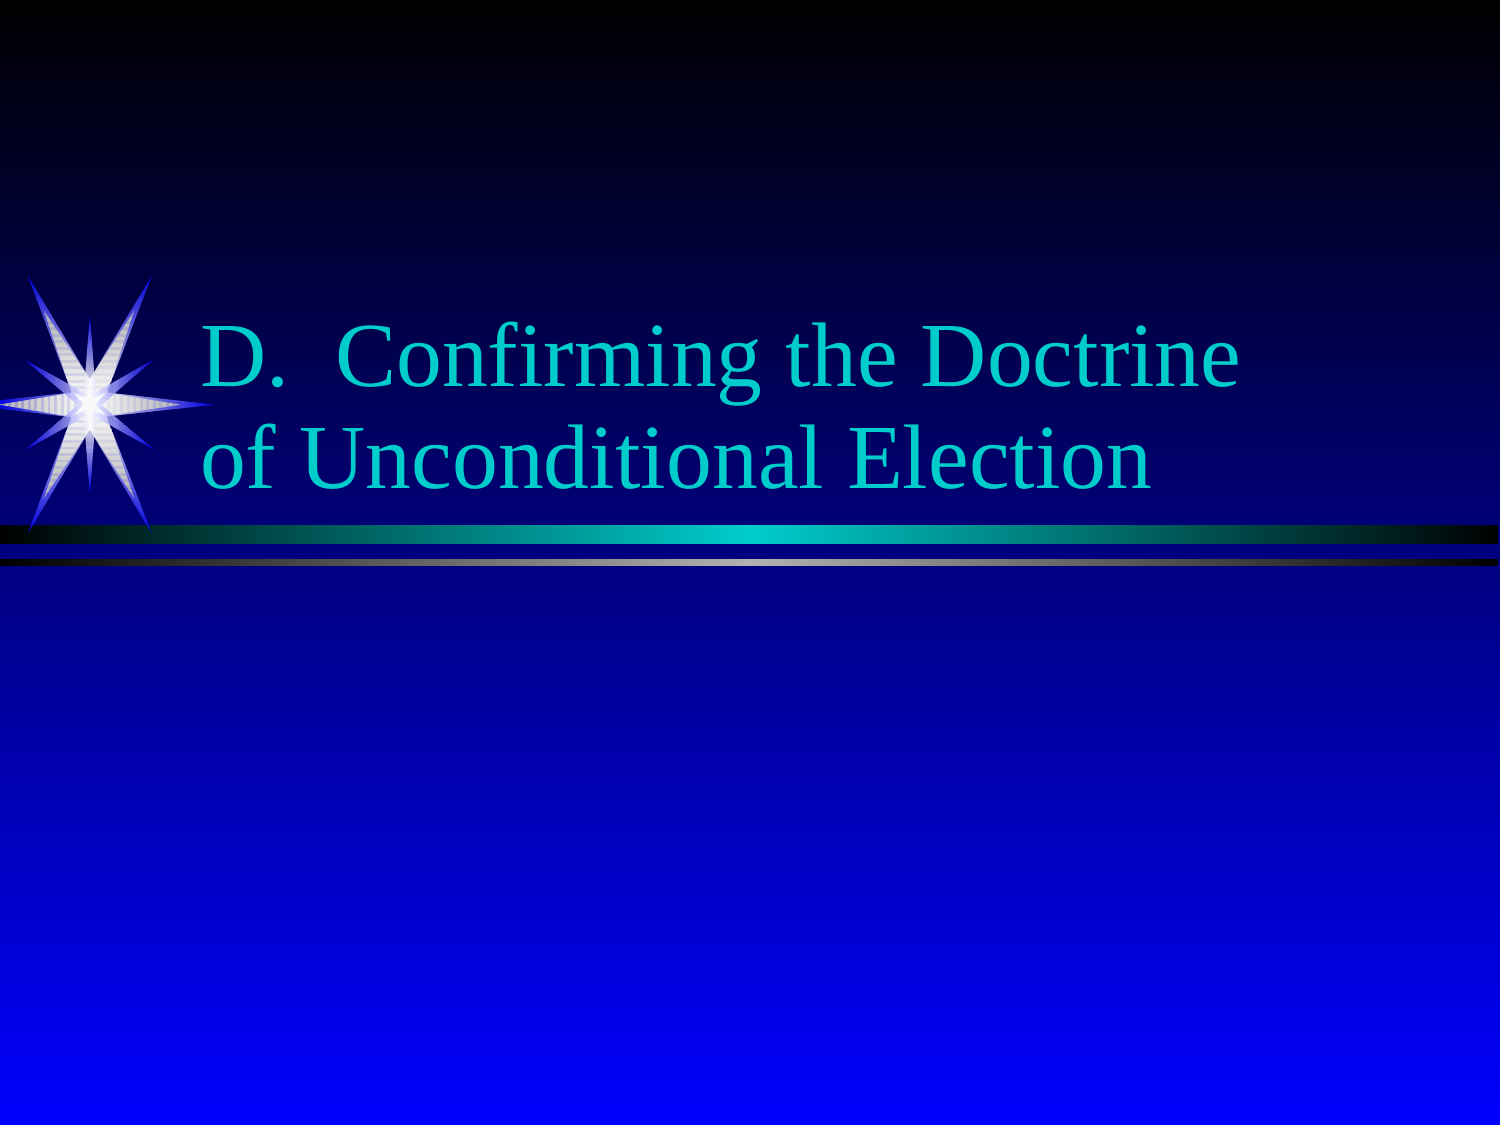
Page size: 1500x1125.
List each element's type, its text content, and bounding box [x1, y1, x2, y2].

title D. Confirming the Doctrine of Unconditional Election [200, 304, 1476, 508]
